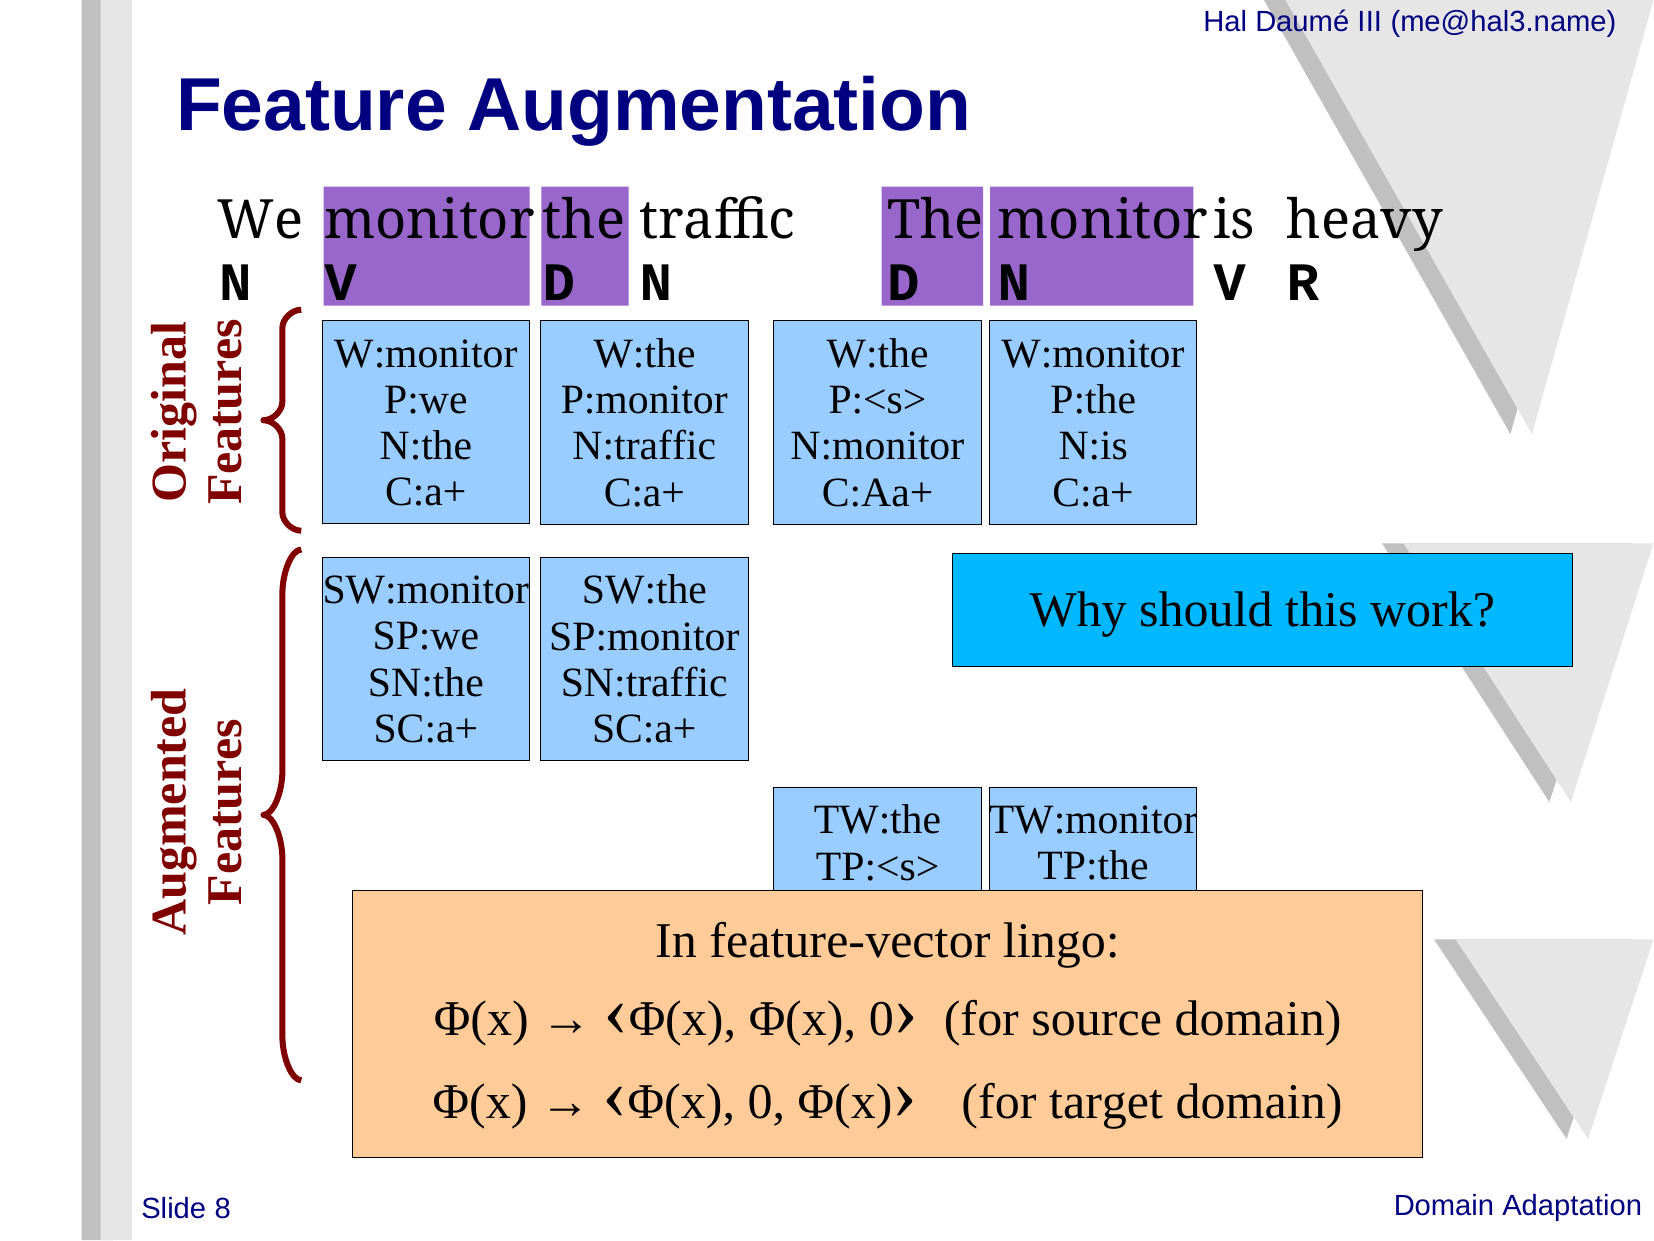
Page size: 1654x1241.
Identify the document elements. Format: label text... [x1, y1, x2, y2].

text_box W:the P:<s> N:monitor C:Aa+ [773, 320, 982, 525]
title Feature Augmentation [176, 44, 1509, 166]
text_box W:monitor P:we N:the C:a+ [322, 320, 530, 524]
subtitle We monitor the traffic The monitor is heavy N V D N D N V R [180, 187, 1512, 311]
text_box W:the P:monitor N:traffic C:a+ [540, 320, 749, 525]
text_box TW:the TP:<s> TN:monitor TC:Aa+ [773, 787, 982, 890]
text_box SW:monitor SP:we SN:the SC:a+ [322, 557, 530, 761]
text_box Augmented Features [141, 496, 252, 936]
text_box SW:the SP:monitor SN:traffic SC:a+ [540, 557, 749, 761]
text_box W:monitor P:the N:is C:a+ [989, 320, 1197, 525]
text_box Why should this work? [952, 553, 1573, 667]
text_box In feature-vector lingo: Φ(x) → ‹Φ(x), Φ(x), 0› (for source domain) Φ(x) → ‹Φ(x), 0, Φ(x)› (for target domain) [352, 890, 1423, 1158]
text_box Original Features [141, 322, 252, 496]
text_box TW:monitor TP:the TN:is TC:a+ [989, 787, 1197, 890]
